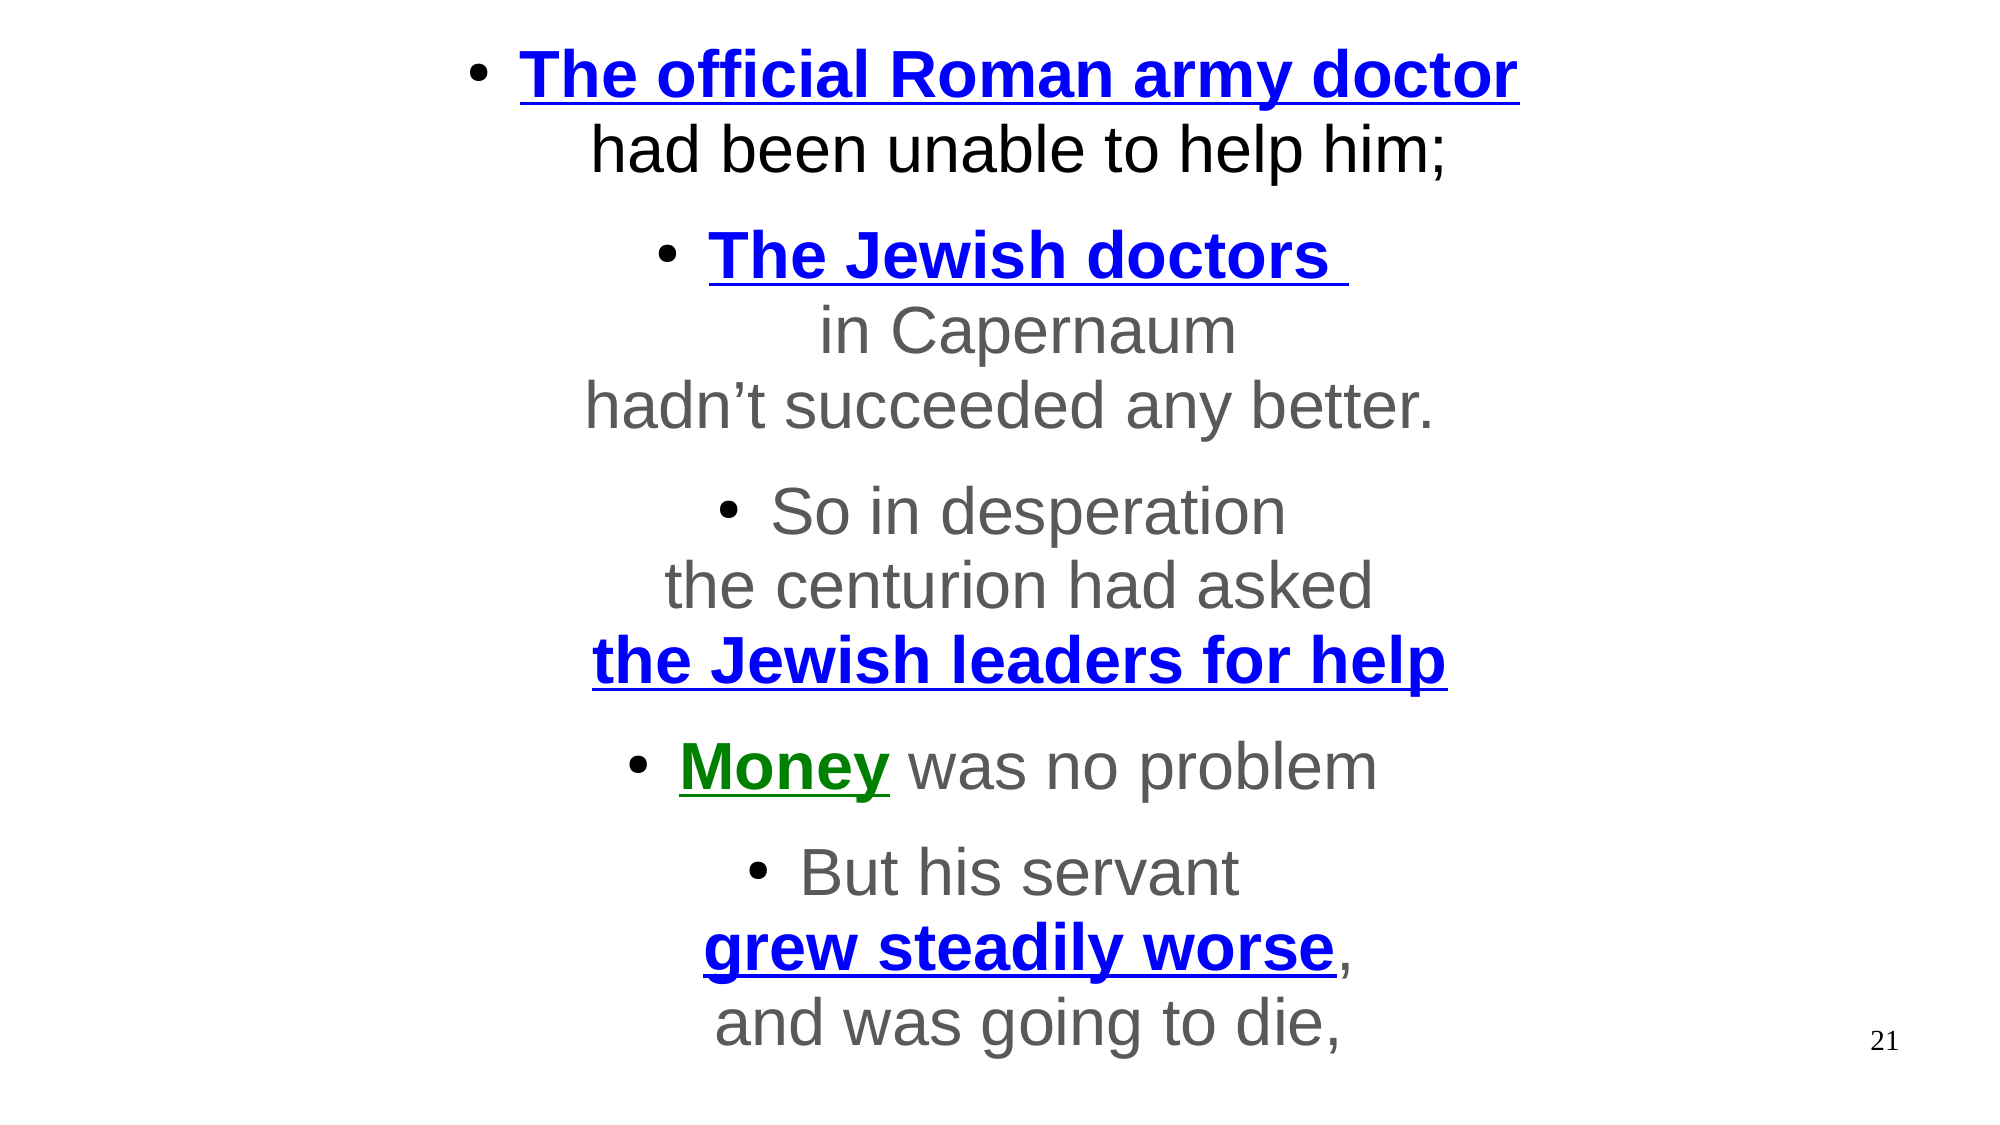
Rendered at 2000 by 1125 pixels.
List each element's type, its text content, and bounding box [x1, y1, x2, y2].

list The official Roman army doctor had been unable to help him; The Jewish doctors in Capernaum hadn’t succeeded any better. So in desperation the centurion had asked the Jewish leaders for help Money was no problem But his servant grew steadily worse, and was going to die, [37, 37, 1951, 1088]
